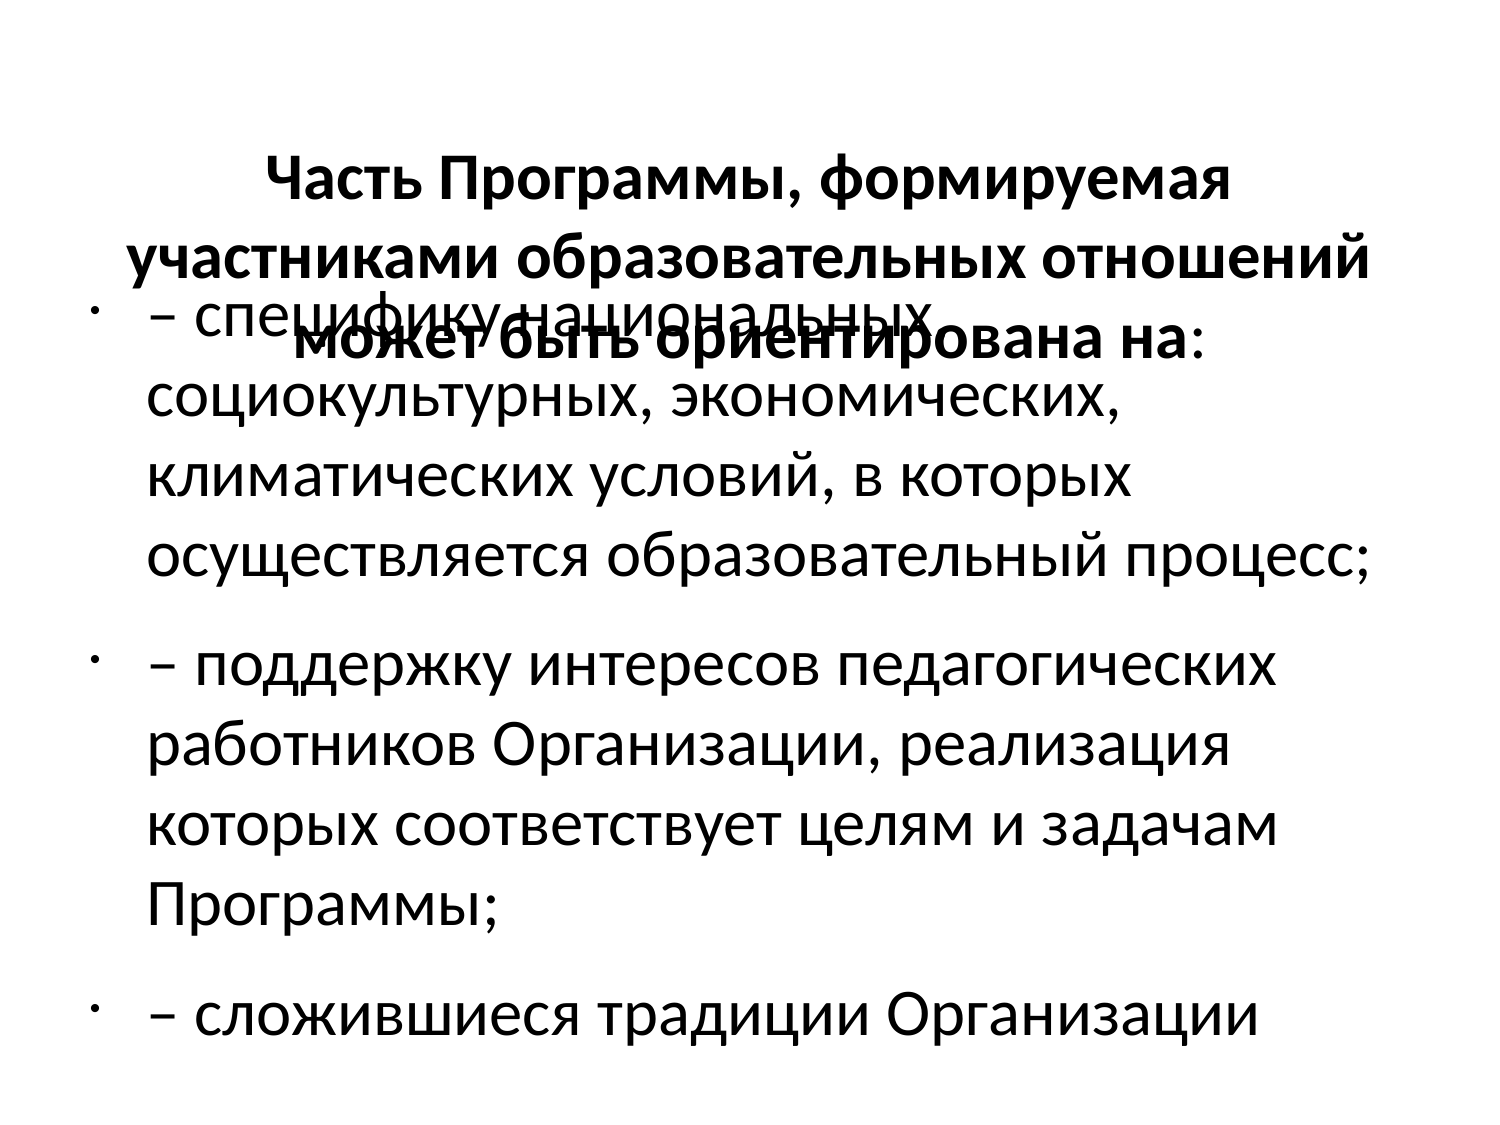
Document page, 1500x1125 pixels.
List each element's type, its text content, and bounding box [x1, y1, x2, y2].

title Часть Программы, формируемая участниками образовательных отношений может быть ориентирована на: [75, 45, 1425, 233]
list – специфику национальных, социокультурных, экономических, климатических условий, в которых осуществляется образовательный процесс; – поддержку интересов педагогических работников Организации, реализация которых соответствует целям и задачам Программы; – сложившиеся традиции Организации [75, 262, 1447, 1005]
